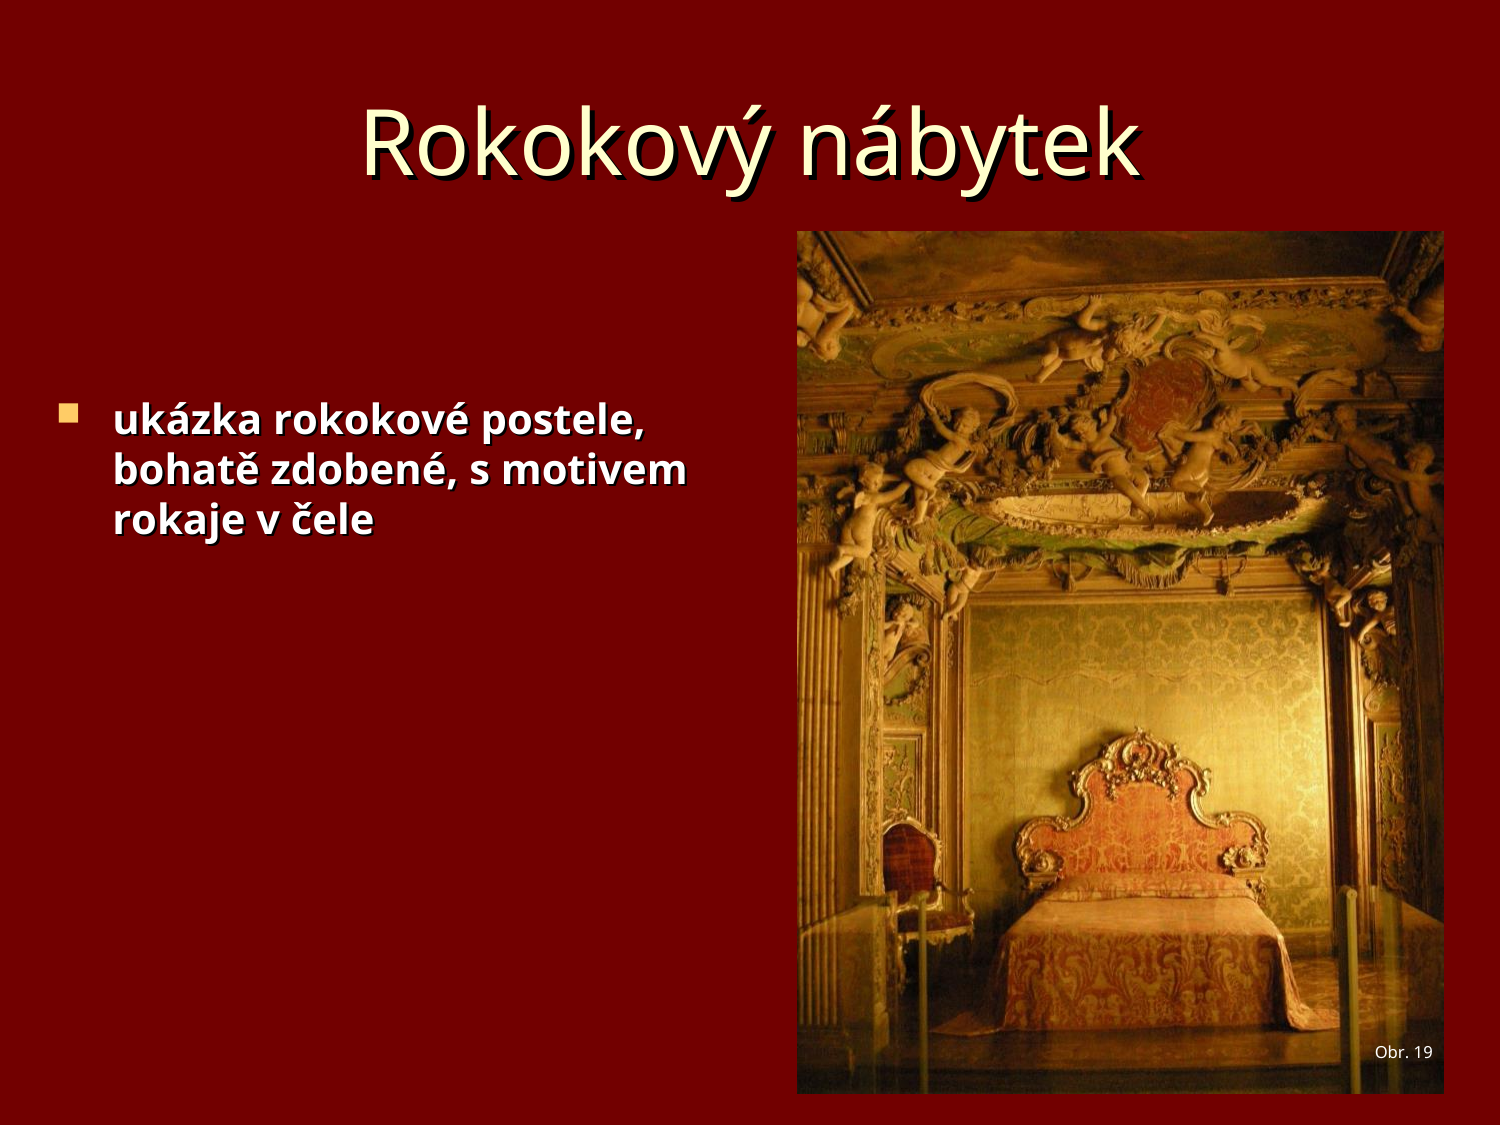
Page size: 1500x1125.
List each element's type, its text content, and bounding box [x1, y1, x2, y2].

list ukázka rokokové postele, bohatě zdobené, s motivem rokaje v čele [41, 385, 738, 1071]
text_box [797, 231, 1444, 1095]
title Rokokový nábytek [75, 45, 1426, 233]
text_box Obr. 19 [1360, 1034, 1448, 1070]
